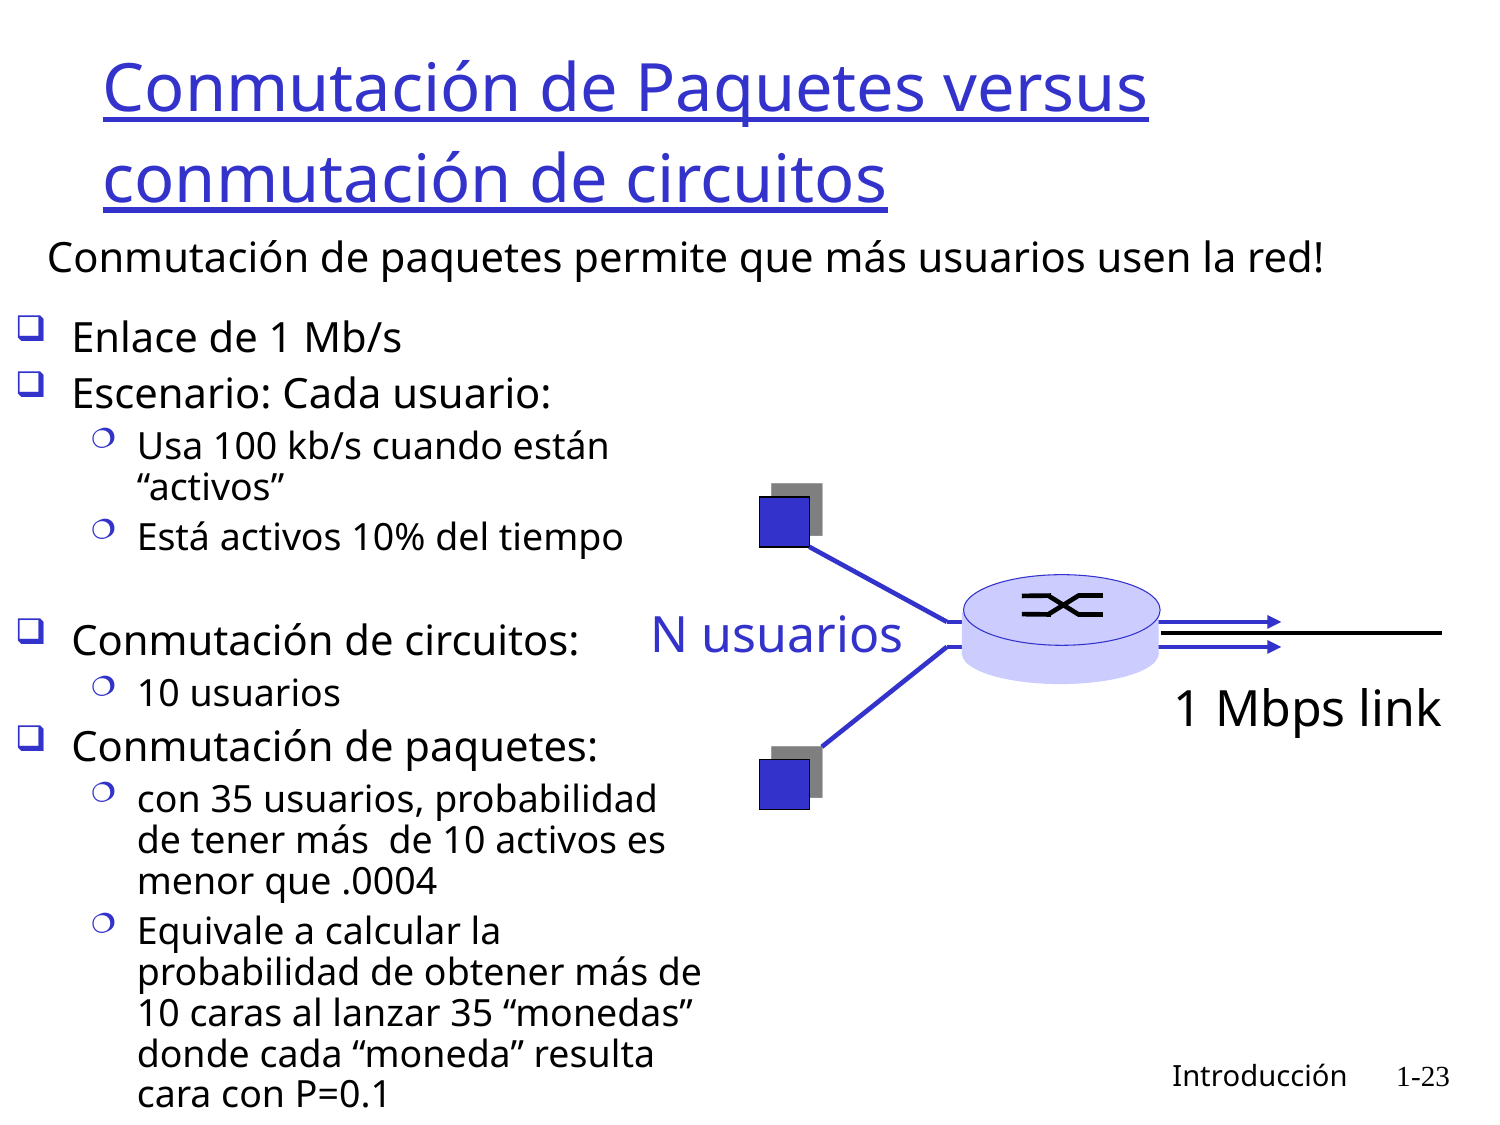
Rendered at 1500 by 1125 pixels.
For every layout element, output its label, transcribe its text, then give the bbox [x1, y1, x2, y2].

text_box N usuarios [635, 594, 919, 671]
title Conmutación de Paquetes versus conmutación de circuitos [87, 16, 1363, 228]
list Enlace de 1 Mb/s Escenario: Cada usuario: Usa 100 kb/s cuando están “activos” Está activos 10% del tiempo Conmutación de circuitos: 10 usuarios Conmutación de paquetes: con 35 usuarios, probabilidad de tener más de 10 activos es menor que .0004 Equivale a calcular la probabilidad de obtener más de 10 caras al lanzar 35 “monedas” donde cada “moneda” resulta cara con P=0.1 [0, 308, 725, 1067]
text_box [759, 496, 810, 547]
text_box 1-<number> [1362, 1050, 1466, 1125]
text_box [961, 574, 1161, 685]
text_box Introducción [887, 1050, 1362, 1125]
list Conmutación de paquetes permite que más usuarios usen la red! [31, 228, 1446, 329]
text_box 1 Mbps link [1158, 668, 1458, 744]
text_box [759, 759, 810, 810]
